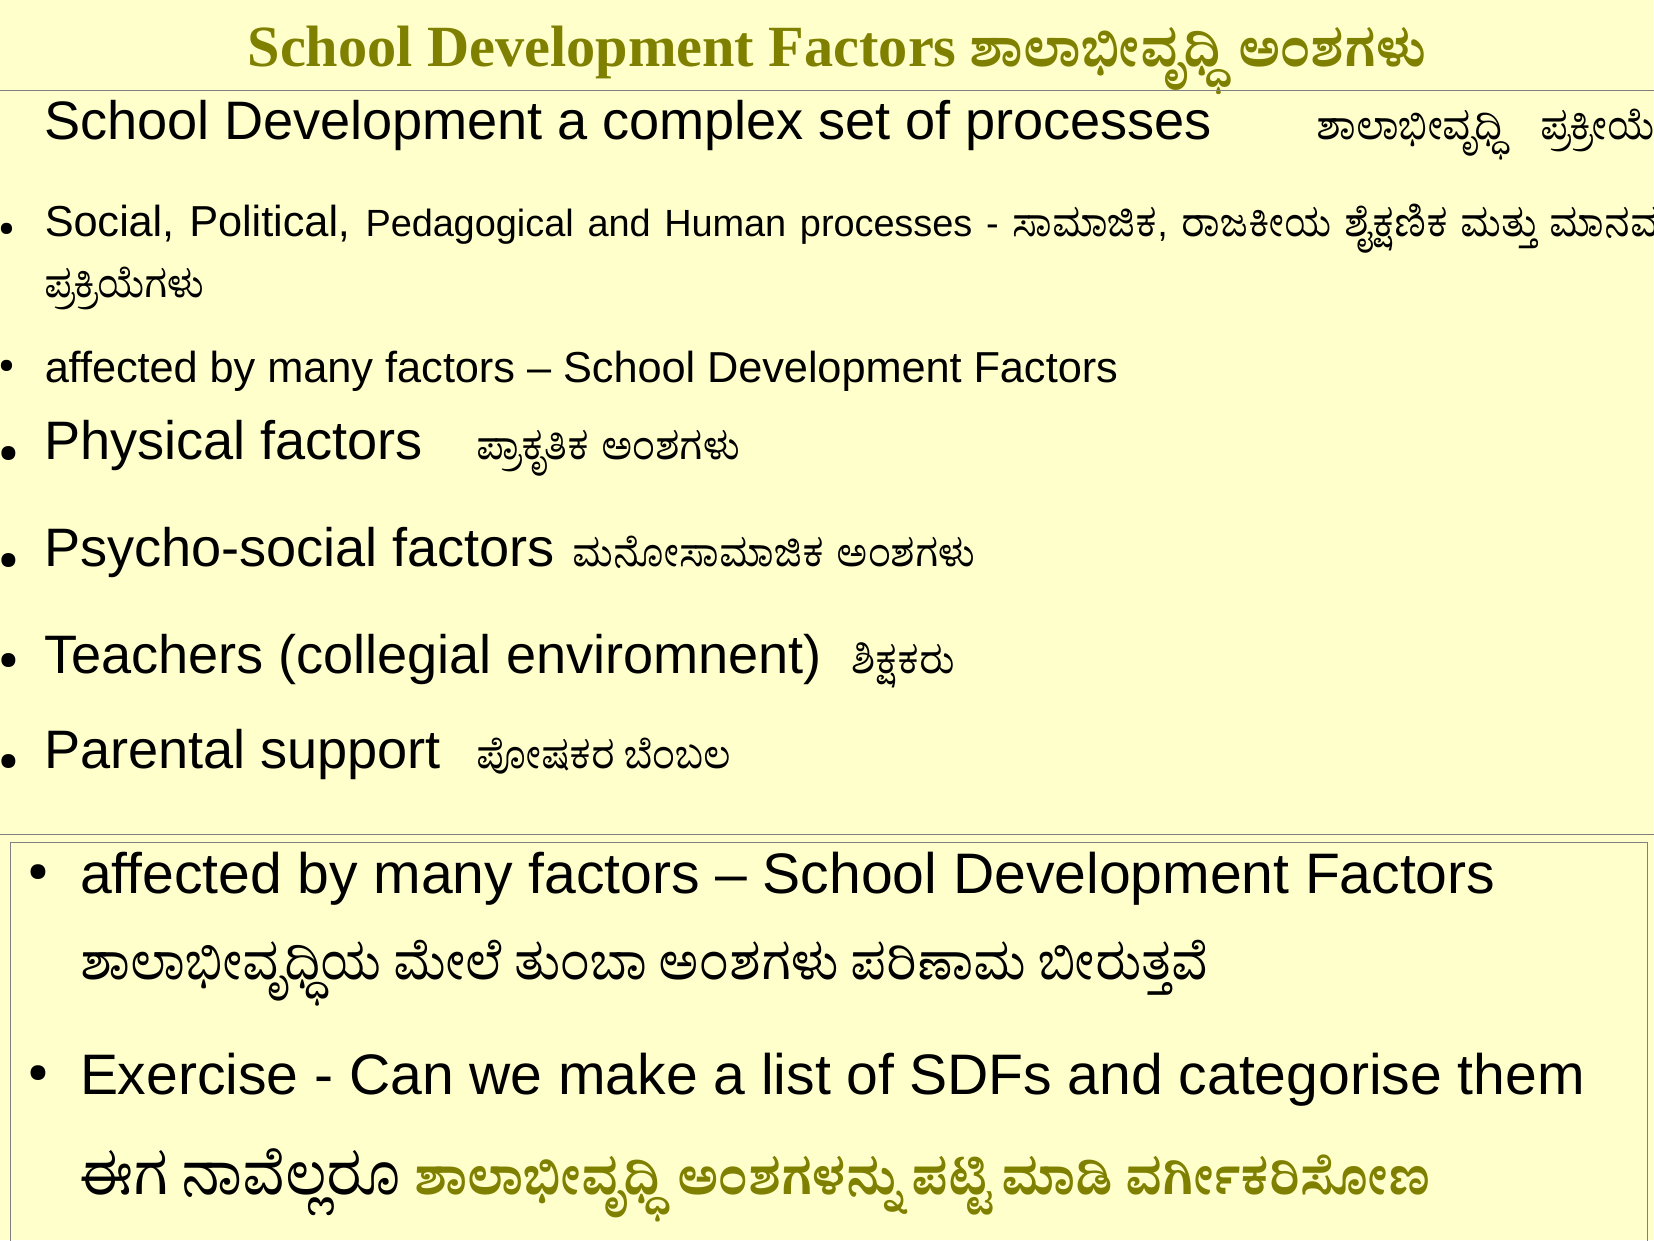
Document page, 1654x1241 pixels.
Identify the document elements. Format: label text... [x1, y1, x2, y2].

title School Development Factors ಶಾಲಾಭೀವೃಧ್ಧಿ ಅಂಶಗಳು [82, 7, 1571, 90]
list School Development a complex set of processes ಶಾಲಾಭೀವೃಧ್ಧಿ ಪ್ರಕ್ರೀಯೆ Social, Political, Pedagogical and Human processes - ಸಾಮಾಜಿಕ, ರಾಜಕೀಯ ಶೈಕ್ಷಣಿಕ ಮತ್ತು ಮಾನವ ಪ್ರಕ್ರಿಯೆಗಳು affected by many factors – School Development Factors Physical factors ಪ್ರಾಕೃತಿಕ ಅಂಶಗಳು Psycho-social factors ಮನೋಸಾಮಾಜಿಕ ಅಂಶಗಳು Teachers (collegial enviromnent) ಶಿಕ್ಷಕರು Parental support ಪೋಷಕರ ಬೆಂಬಲ [0, 90, 1654, 835]
list affected by many factors – School Development Factors ಶಾಲಾಭೀವೃಧ್ಧಿಯ ಮೇಲೆ ತುಂಬಾ ಅಂಶಗಳು ಪರಿಣಾಮ ಬೀರುತ್ತವೆ Exercise - Can we make a list of SDFs and categorise them ಈಗ ನಾವೆಲ್ಲರೂ ಶಾಲಾಭೀವೃಧ್ಧಿ ಅಂಶಗಳನ್ನು ಪಟ್ಟಿ ಮಾಡಿ ವರ್ಗೀಕರಿಸೋಣ [10, 842, 1648, 1241]
